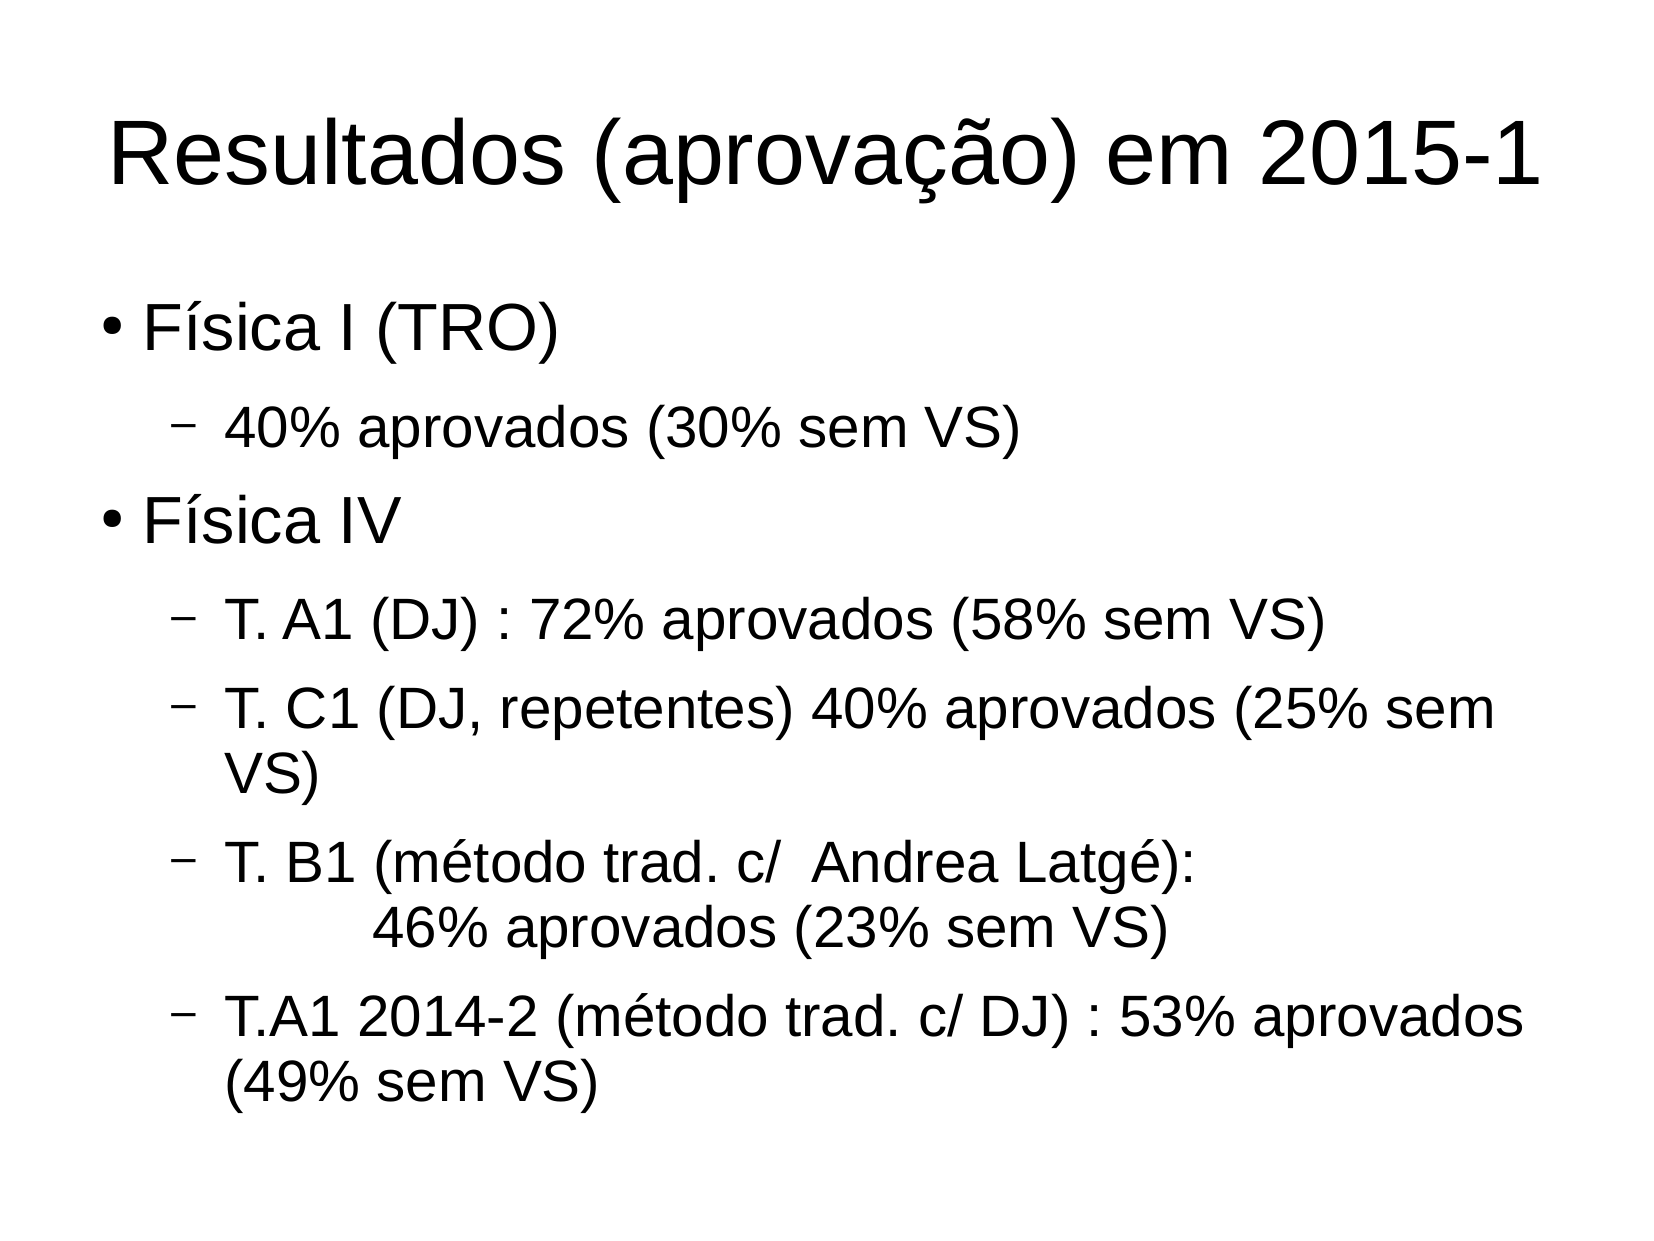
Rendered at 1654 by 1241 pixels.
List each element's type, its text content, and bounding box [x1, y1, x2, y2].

title Resultados (aprovação) em 2015-1 [82, 49, 1571, 257]
list Física I (TRO) 40% aprovados (30% sem VS) Física IV T. A1 (DJ) : 72% aprovados (58% sem VS) T. C1 (DJ, repetentes) 40% aprovados (25% sem VS) T. B1 (método trad. c/ Andrea Latgé): 46% aprovados (23% sem VS) T.A1 2014-2 (método trad. c/ DJ) : 53% aprovados (49% sem VS) [82, 290, 1571, 1113]
